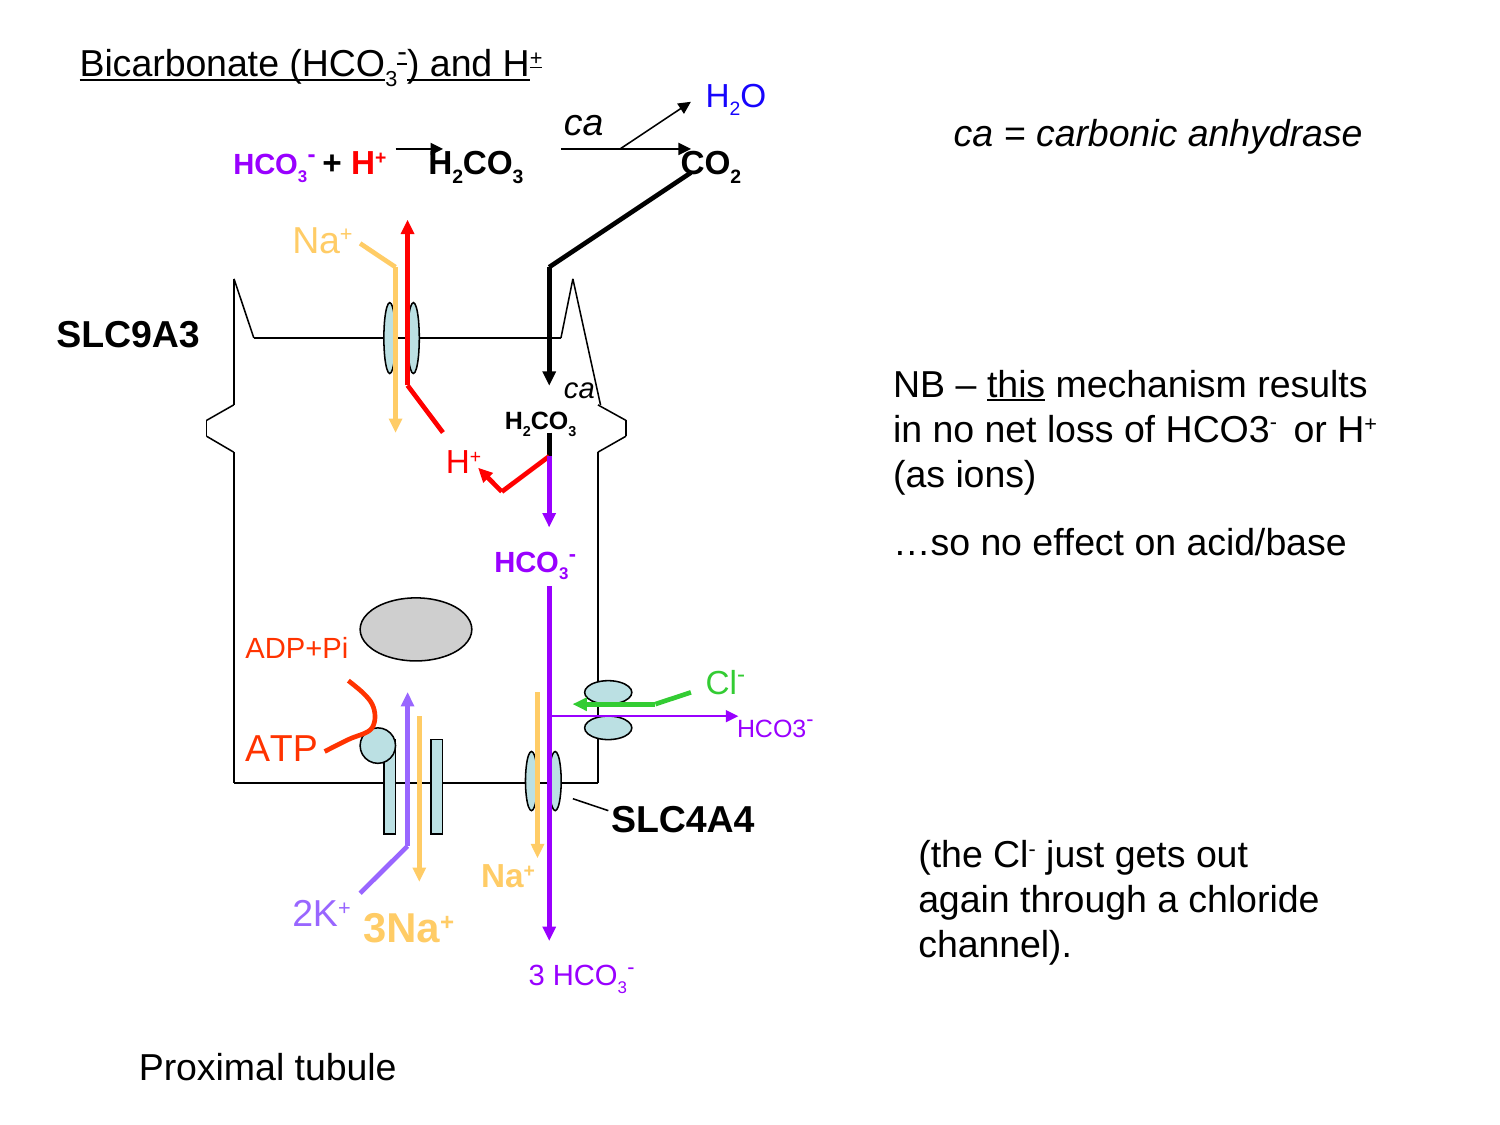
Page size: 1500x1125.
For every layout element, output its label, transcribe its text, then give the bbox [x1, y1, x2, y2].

text_box 2K+ [277, 881, 373, 942]
text_box Proximal tubule [123, 1034, 798, 1096]
text_box Bicarbonate (HCO3-) and H+ [64, 18, 1282, 99]
text_box (the Cl- just gets out again through a chloride channel). [903, 822, 1365, 973]
text_box [362, 597, 472, 661]
text_box HCO3- [479, 527, 591, 591]
text_box SLC9A3 [41, 302, 215, 363]
text_box 3 HCO3- [513, 940, 715, 1005]
text_box [552, 751, 562, 811]
text_box [430, 739, 443, 835]
text_box [383, 302, 393, 374]
text_box H+ [430, 432, 502, 488]
text_box NB – this mechanism results in no net loss of HCO3- or H+ (as ions) …so no effect on acid/base [878, 352, 1411, 851]
text_box H2CO3 [553, 414, 563, 426]
text_box H2CO3 [490, 397, 632, 447]
text_box HCO3- + H+ H2CO3 CO2 [218, 125, 686, 195]
text_box ca [549, 361, 610, 413]
text_box HCO3- [715, 711, 829, 754]
text_box H2O [690, 66, 833, 128]
text_box 3Na+ [348, 893, 491, 959]
text_box ca = carbonic anhydrase [938, 101, 1447, 163]
text_box [360, 727, 396, 835]
text_box [584, 680, 632, 702]
text_box Na+ [277, 207, 384, 269]
text_box HCO3- + H+ H2CO3 CO2 [632, 125, 1270, 195]
text_box ca [549, 90, 632, 151]
text_box ATP [230, 716, 349, 777]
text_box [584, 717, 632, 740]
text_box Cl- [690, 645, 833, 711]
text_box [525, 751, 535, 811]
text_box ADP+Pi [230, 621, 364, 672]
text_box SLC4A4 [596, 786, 810, 848]
text_box [410, 302, 420, 374]
text_box Na+ [466, 846, 609, 902]
